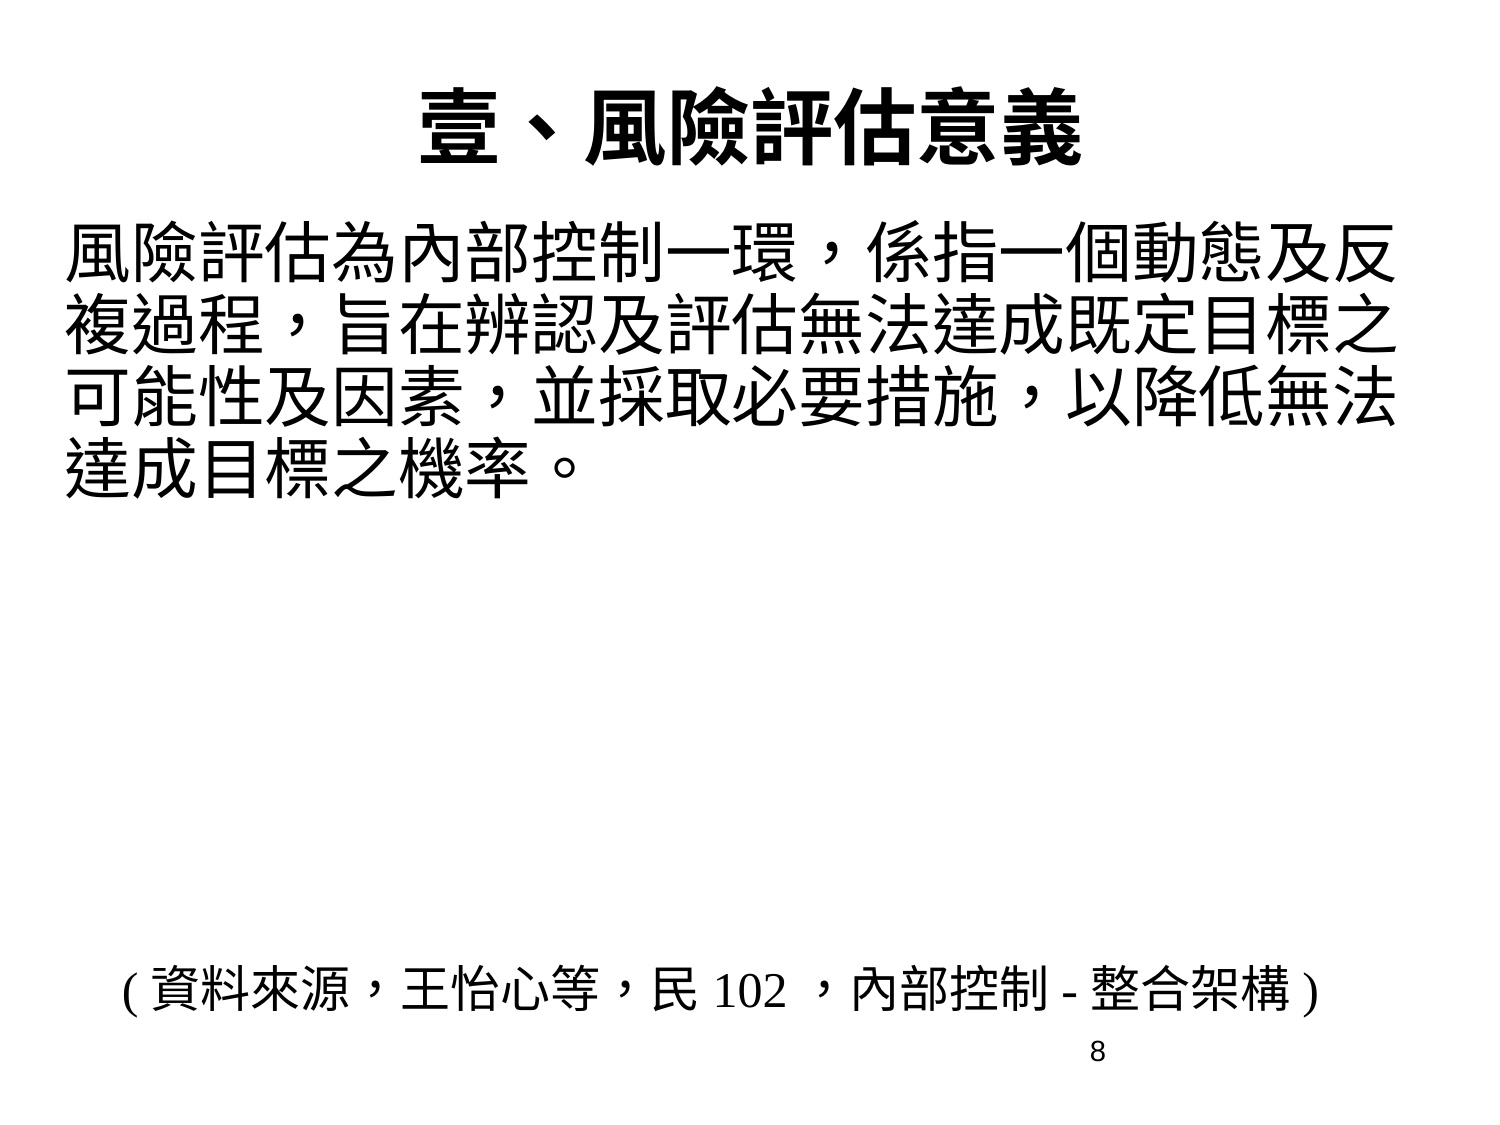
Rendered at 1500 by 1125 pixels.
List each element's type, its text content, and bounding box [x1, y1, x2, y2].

text_box (資料來源，王怡心等，民102，內部控制-整合架構) [100, 950, 1341, 1027]
text_box 8 [1074, 1024, 1426, 1103]
title 壹、風險評估意義 [50, 24, 1452, 225]
list 風險評估為內部控制一環，係指一個動態及反複過程，旨在辨認及評估無法達成既定目標之可能性及因素，並採取必要措施，以降低無法達成目標之機率。 [49, 212, 1451, 901]
